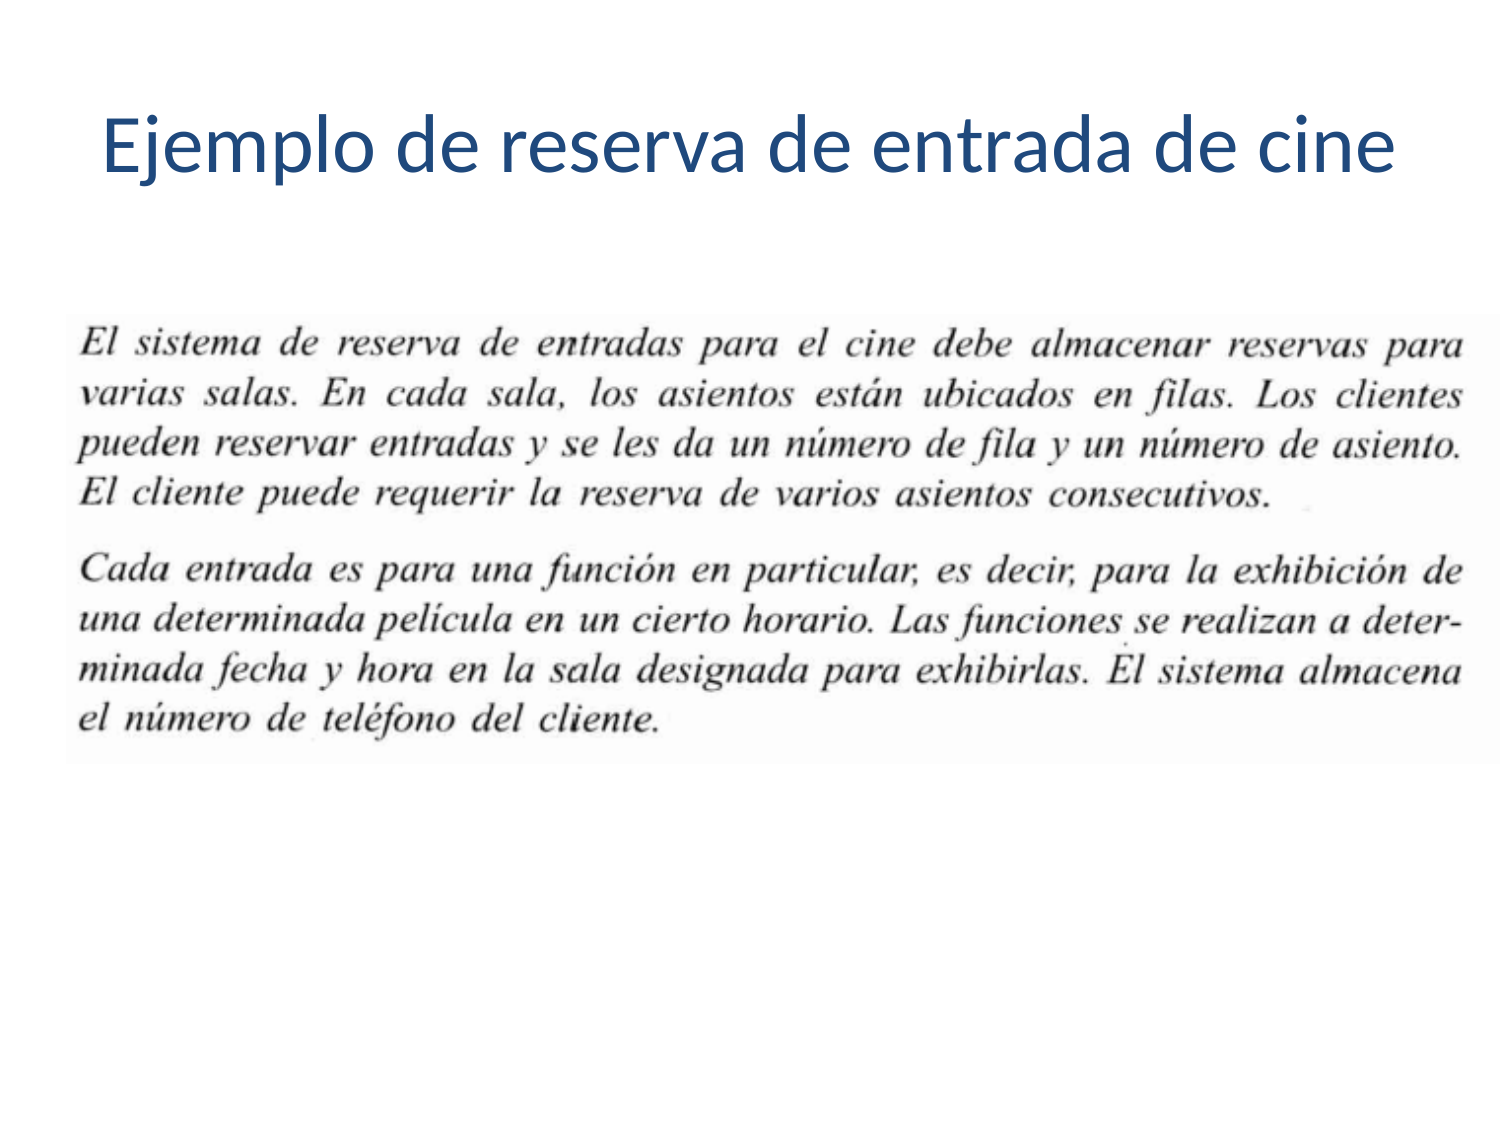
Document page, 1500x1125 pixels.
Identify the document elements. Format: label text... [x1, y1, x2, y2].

picture [66, 314, 1500, 764]
title Ejemplo de reserva de entrada de cine [75, 45, 1426, 233]
